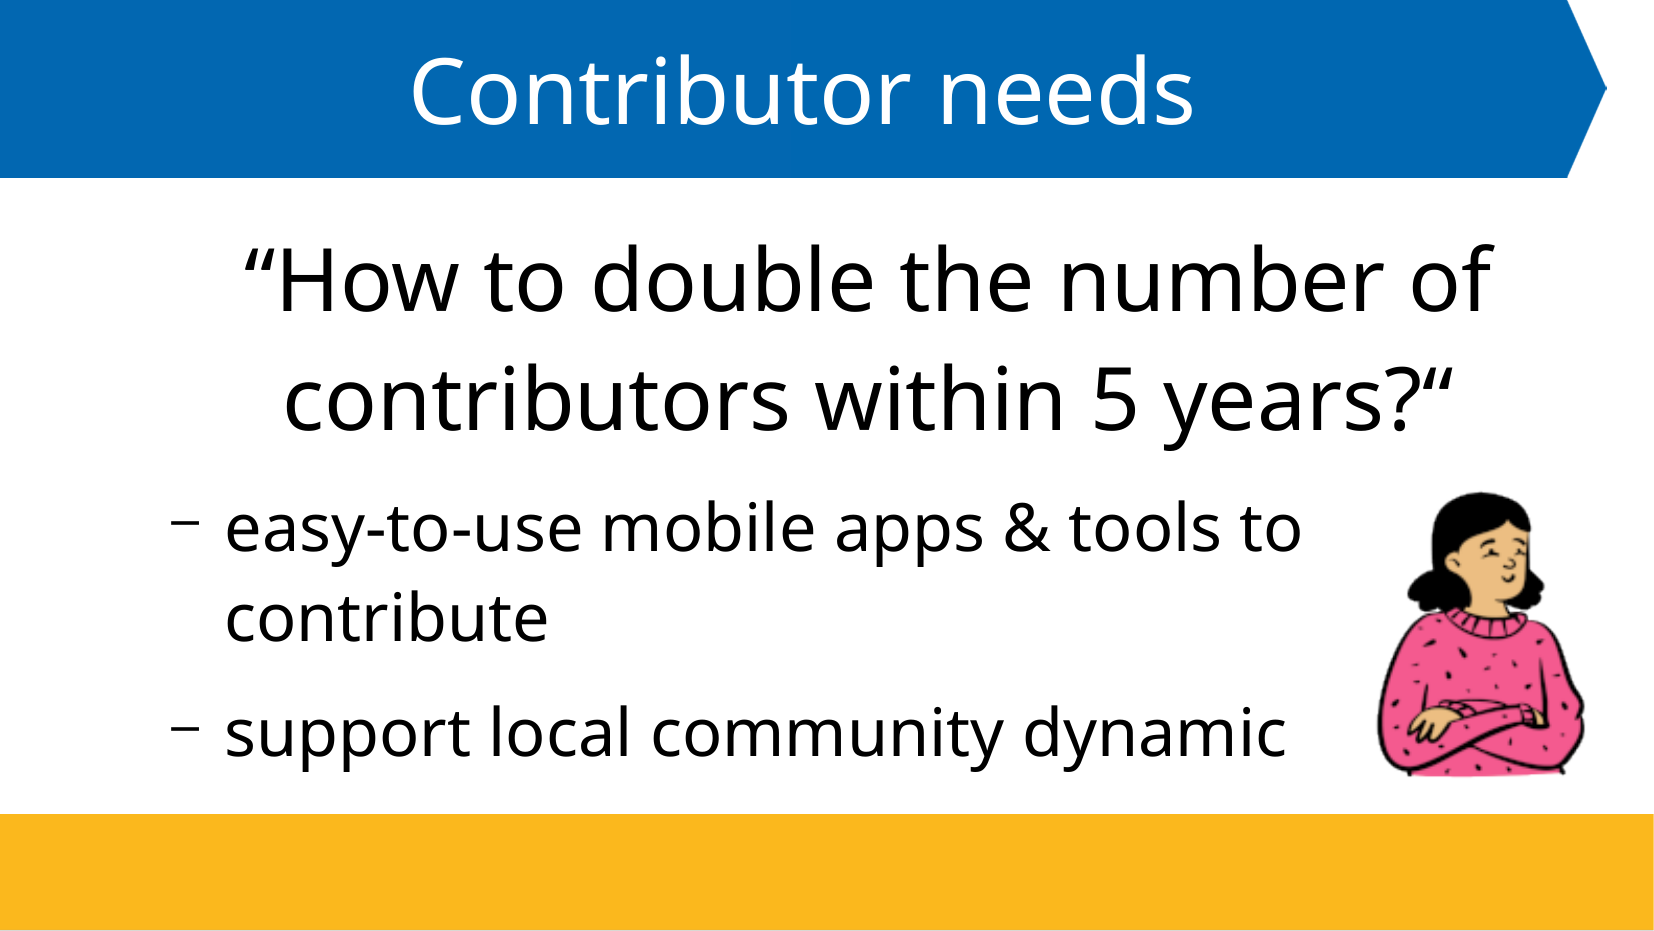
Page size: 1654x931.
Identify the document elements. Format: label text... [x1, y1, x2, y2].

list “How to double the number of contributors within 5 years?“ easy-to-use mobile apps & tools to contribute support local community dynamic [82, 217, 1583, 780]
title Contributor needs [59, 23, 1548, 154]
picture [1370, 478, 1598, 792]
picture [0, 0, 1607, 178]
picture [0, 814, 1654, 931]
